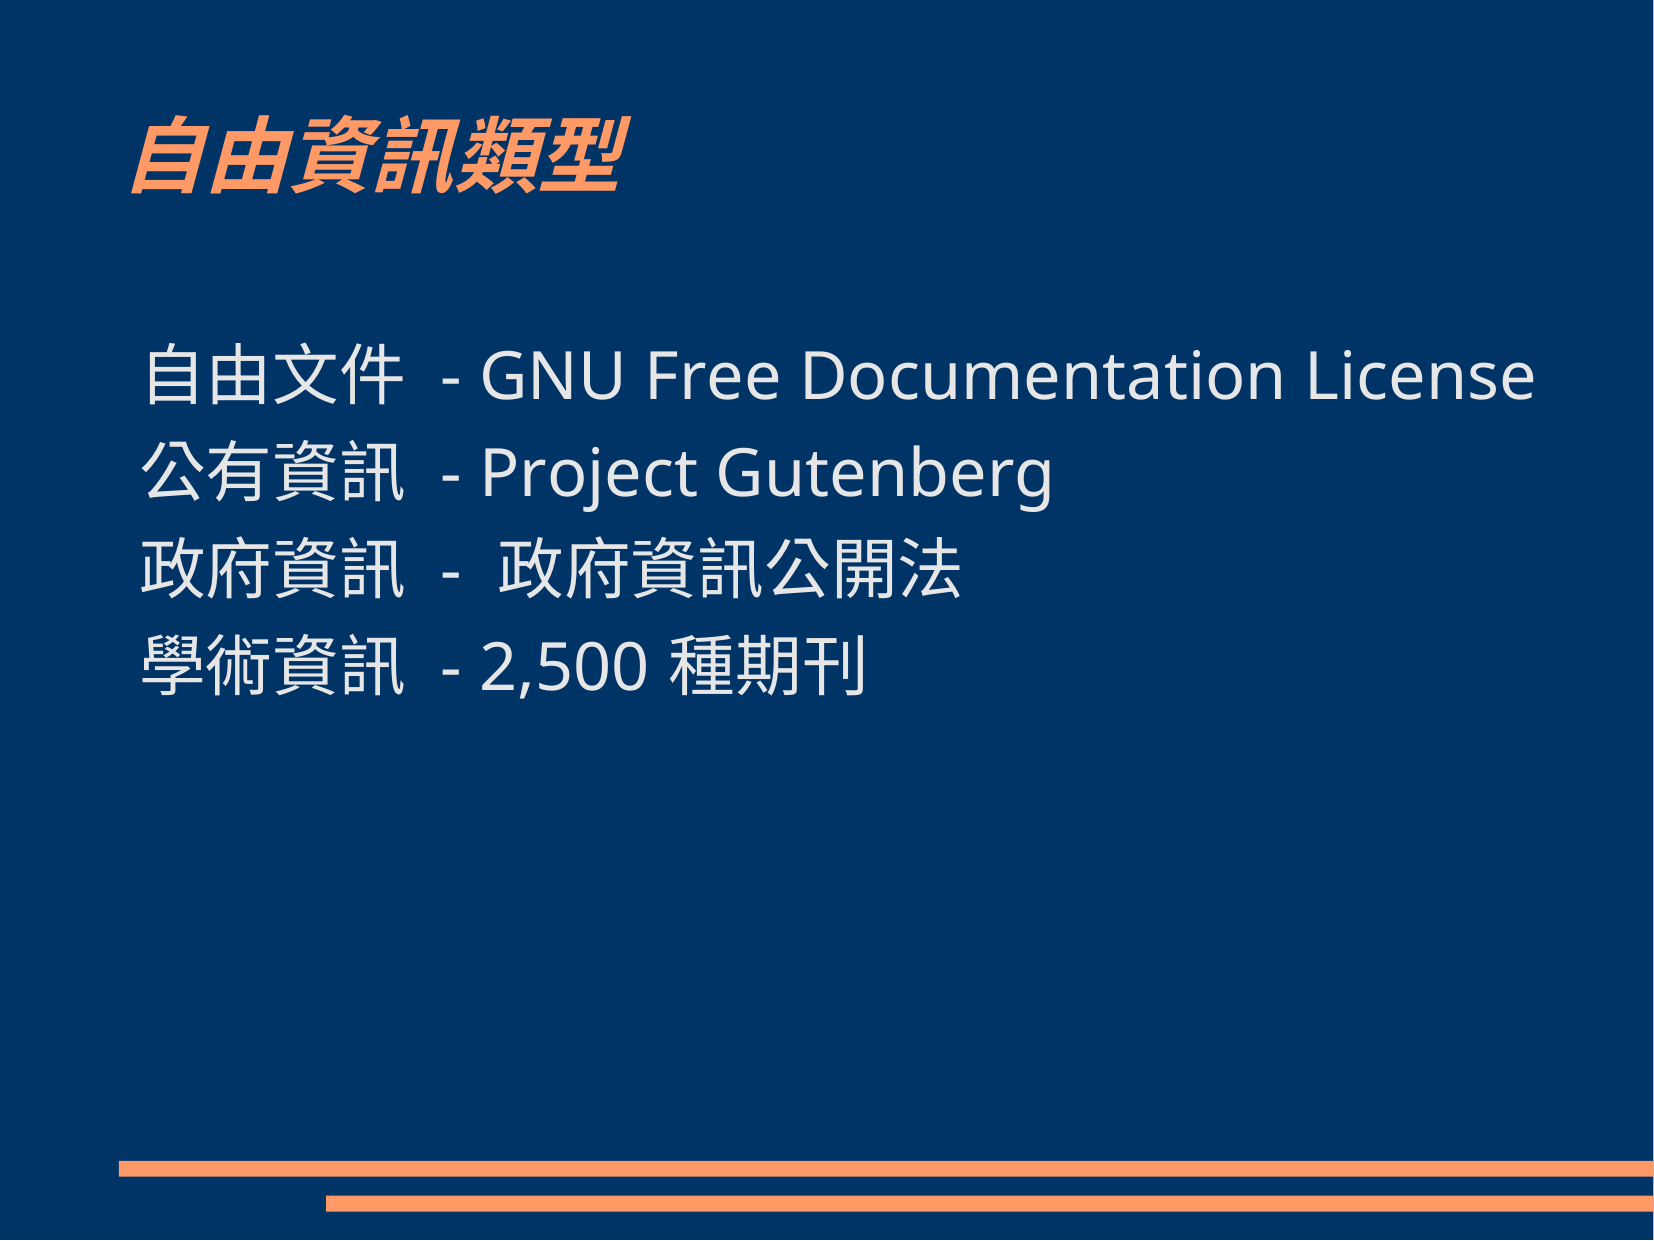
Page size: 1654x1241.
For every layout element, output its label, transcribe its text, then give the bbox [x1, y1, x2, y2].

list 自由文件 - GNU Free Documentation License 公有資訊 - Project Gutenberg 政府資訊 - 政府資訊公開法 學術資訊 - 2,500種期刊 [121, 322, 1561, 1118]
title 自由資訊類型 [121, 53, 1534, 246]
